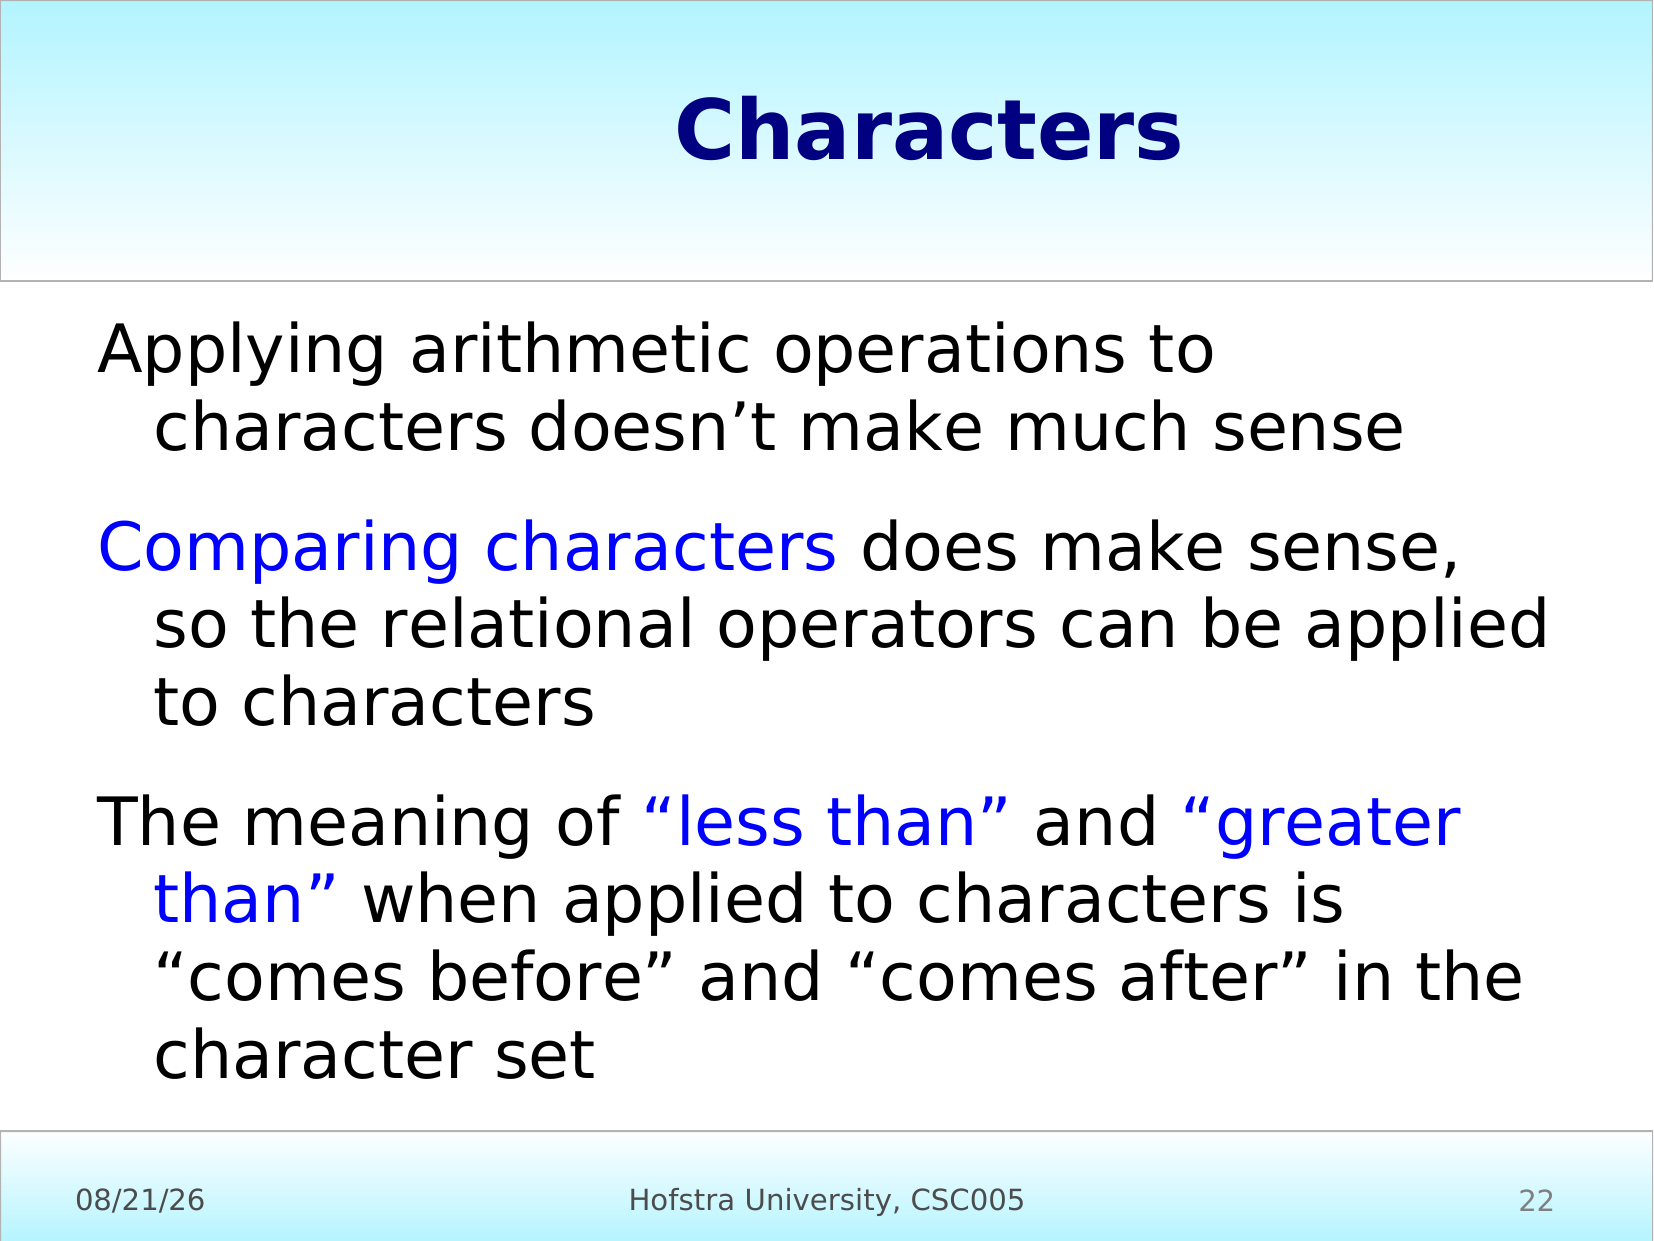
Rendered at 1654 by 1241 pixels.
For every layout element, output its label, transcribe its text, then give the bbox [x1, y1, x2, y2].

title Characters [247, 27, 1612, 235]
list Applying arithmetic operations to characters doesn’t make much sense Comparing characters does make sense, so the relational operators can be applied to characters The meaning of “less than” and “greater than” when applied to characters is “comes before” and “comes after” in the character set [82, 303, 1571, 1206]
